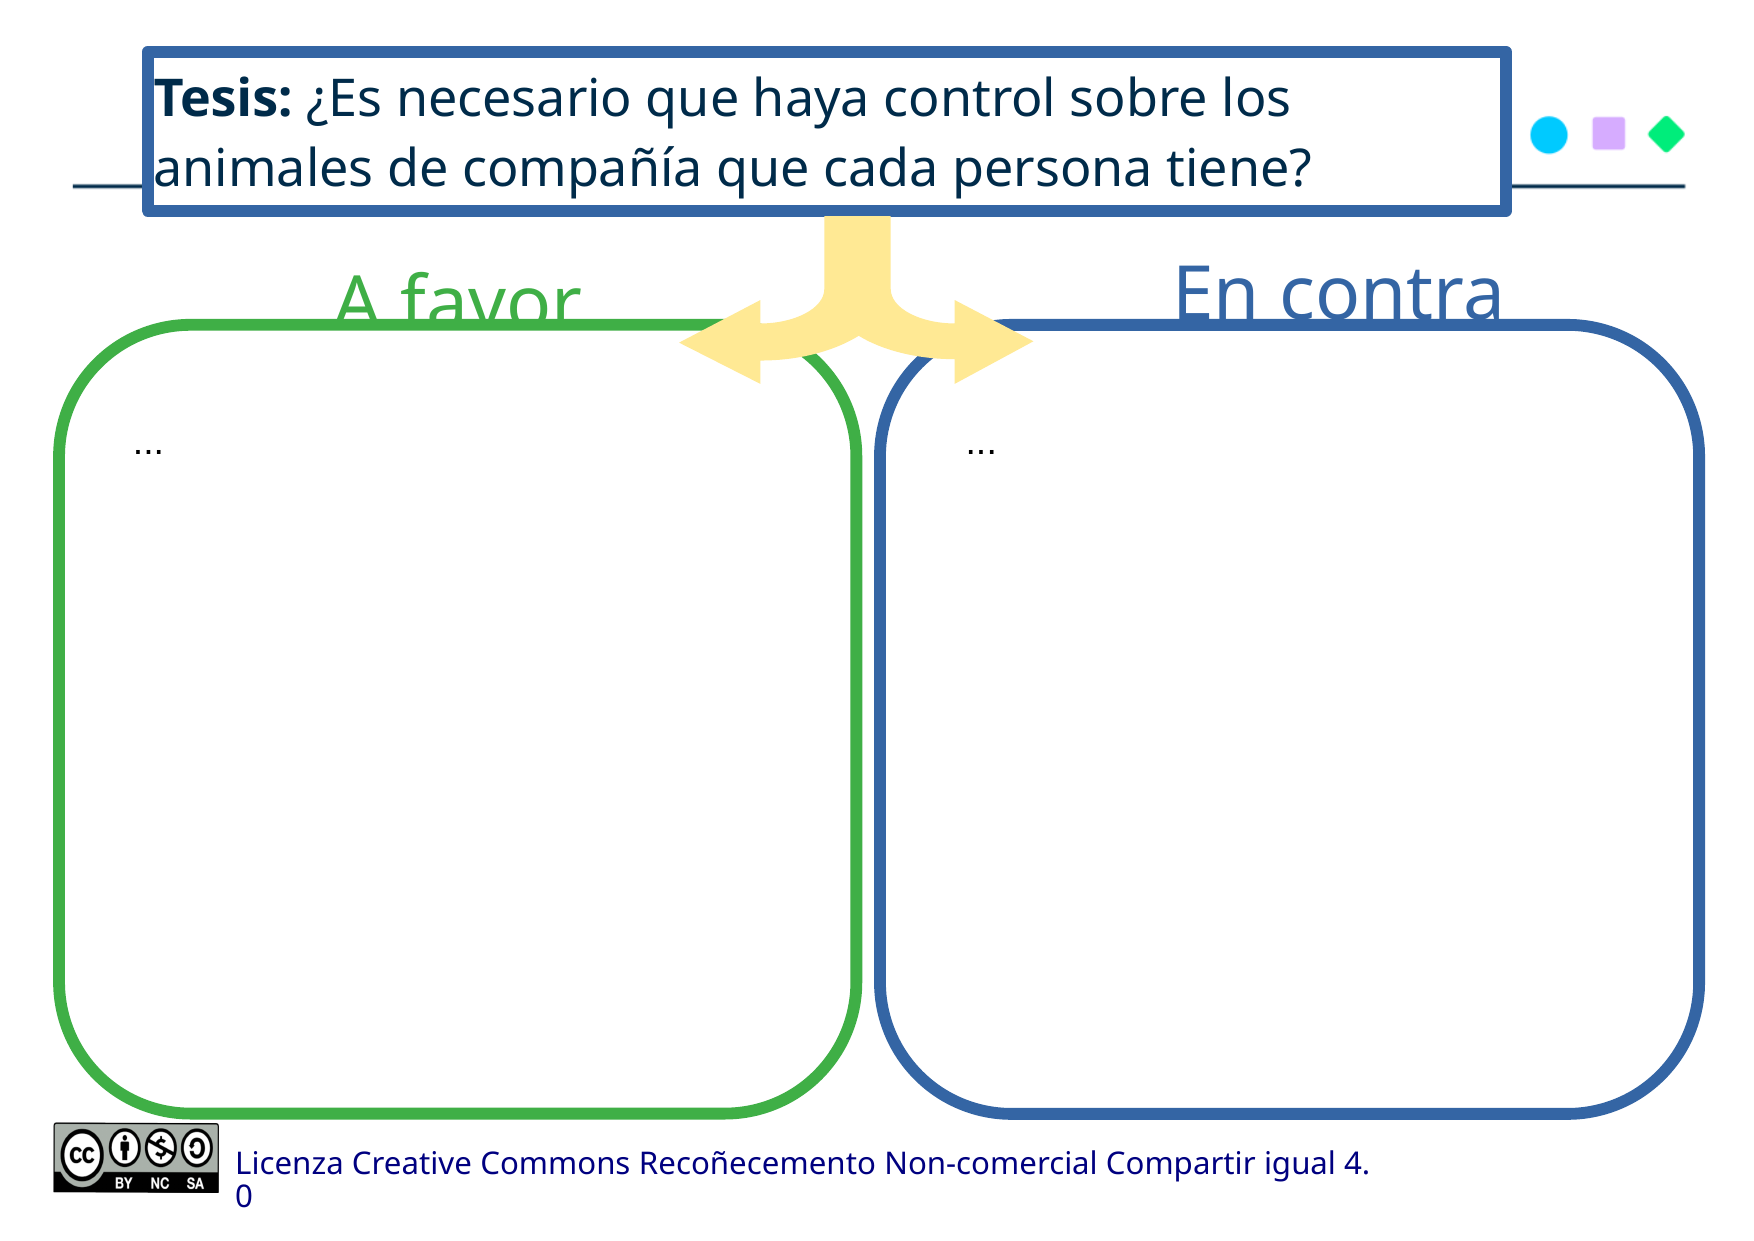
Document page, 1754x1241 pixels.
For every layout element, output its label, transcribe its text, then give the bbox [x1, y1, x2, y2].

text_box A favor [318, 242, 586, 358]
picture [59, 88, 142, 211]
text_box [679, 216, 1700, 1114]
picture [1512, 88, 1695, 211]
text_box ... [118, 413, 798, 471]
picture [53, 1122, 219, 1193]
text_box Licenza Creative Commons Recoñecemento Non-comercial Compartir igual 4.0 [220, 1113, 1388, 1211]
title Tesis: ¿Es necesario que haya control sobre los animales de compañía que cada persona tiene? [147, 51, 1506, 211]
text_box ... [950, 413, 1630, 471]
text_box En contra [1157, 231, 1508, 347]
